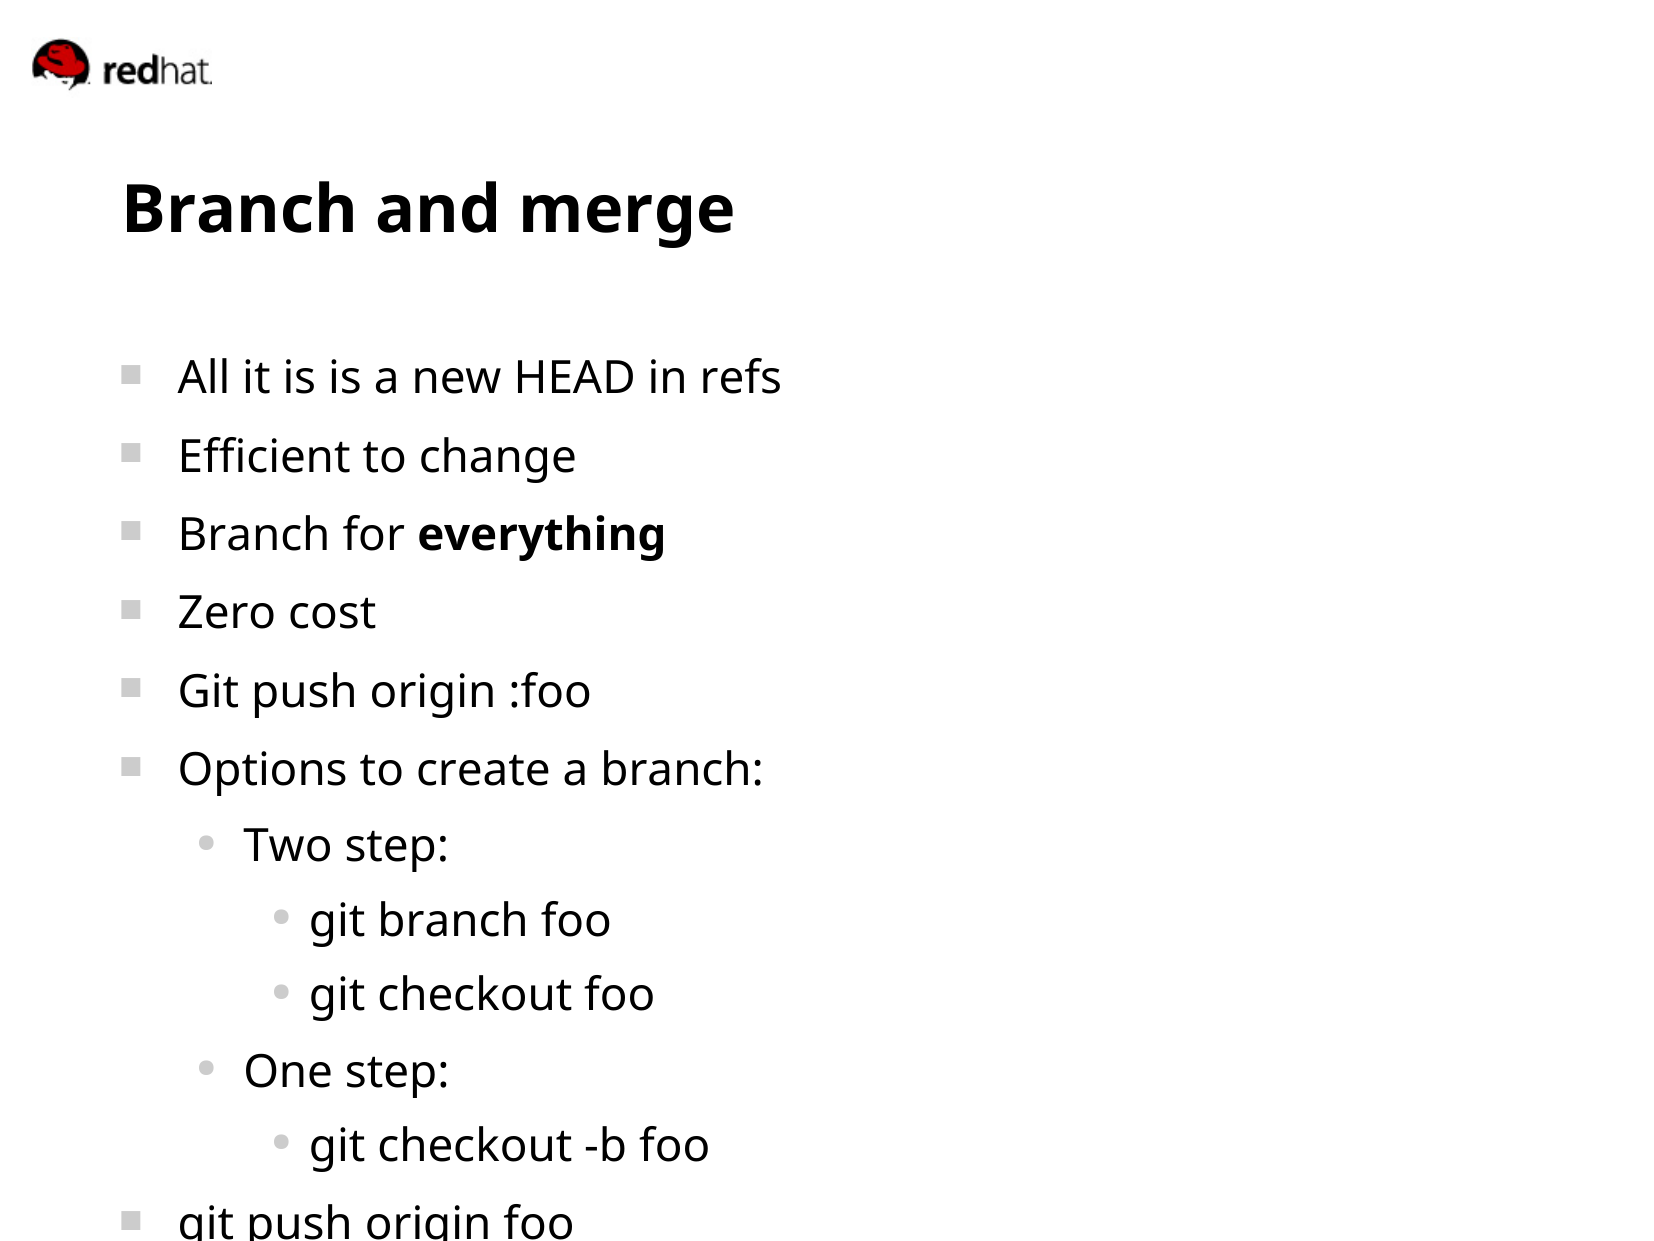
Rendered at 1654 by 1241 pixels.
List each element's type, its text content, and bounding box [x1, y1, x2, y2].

title Branch and merge [121, 102, 1534, 310]
picture [31, 37, 212, 98]
list All it is is a new HEAD in refs Efficient to change Branch for everything Zero cost Git push origin :foo Options to create a branch: Two step: git branch foo git checkout foo One step: git checkout -b foo git push origin foo [121, 344, 1534, 1143]
